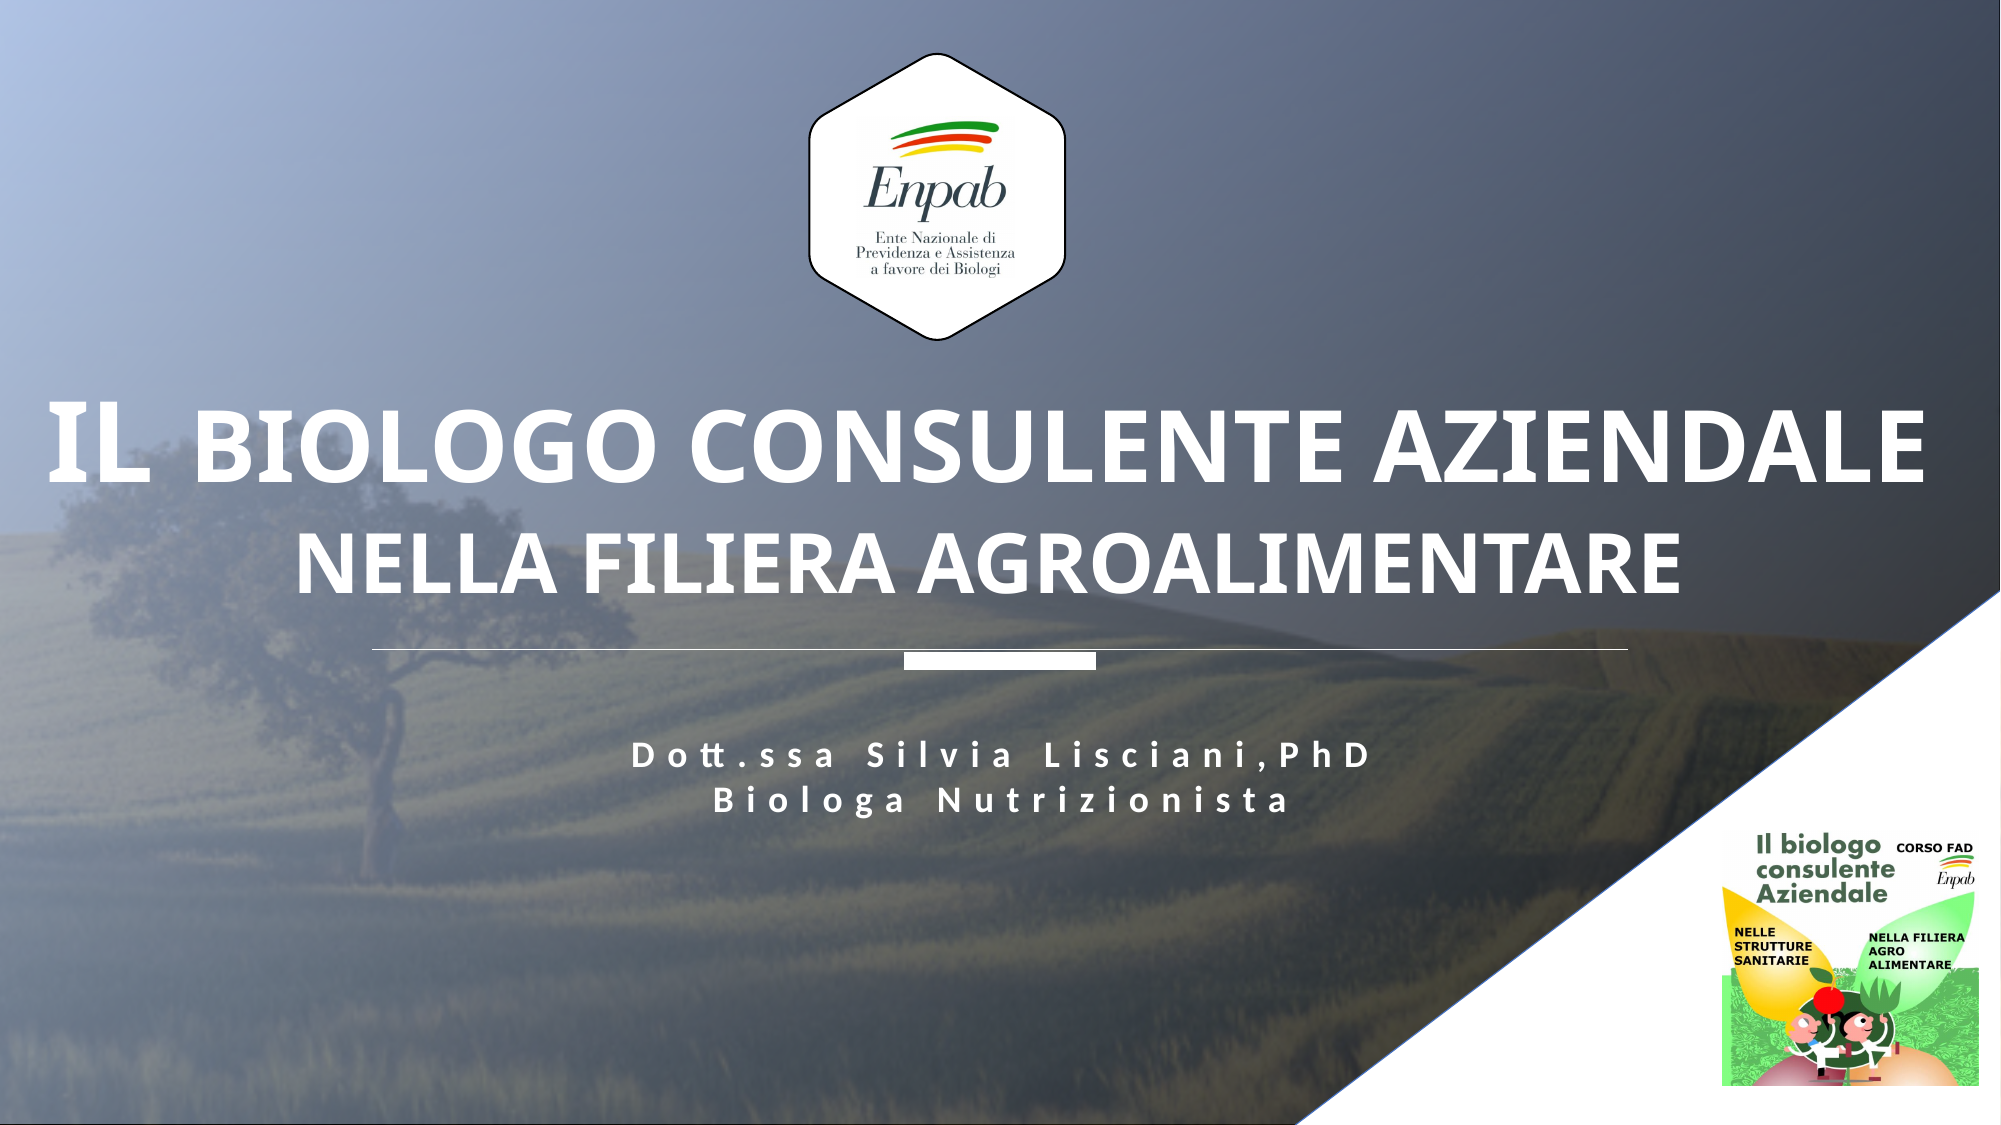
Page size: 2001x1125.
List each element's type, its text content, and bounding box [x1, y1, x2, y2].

picture [1722, 830, 1979, 1086]
text_box [0, 0, 2000, 1125]
text_box IL BIOLOGO CONSULENTE AZIENDALE NELLA FILIERA AGROALIMENTARE [30, 337, 1947, 621]
text_box Dott.ssa Silvia Lisciani,PhD Biologa Nutrizionista [609, 722, 1391, 829]
picture [856, 116, 1015, 278]
